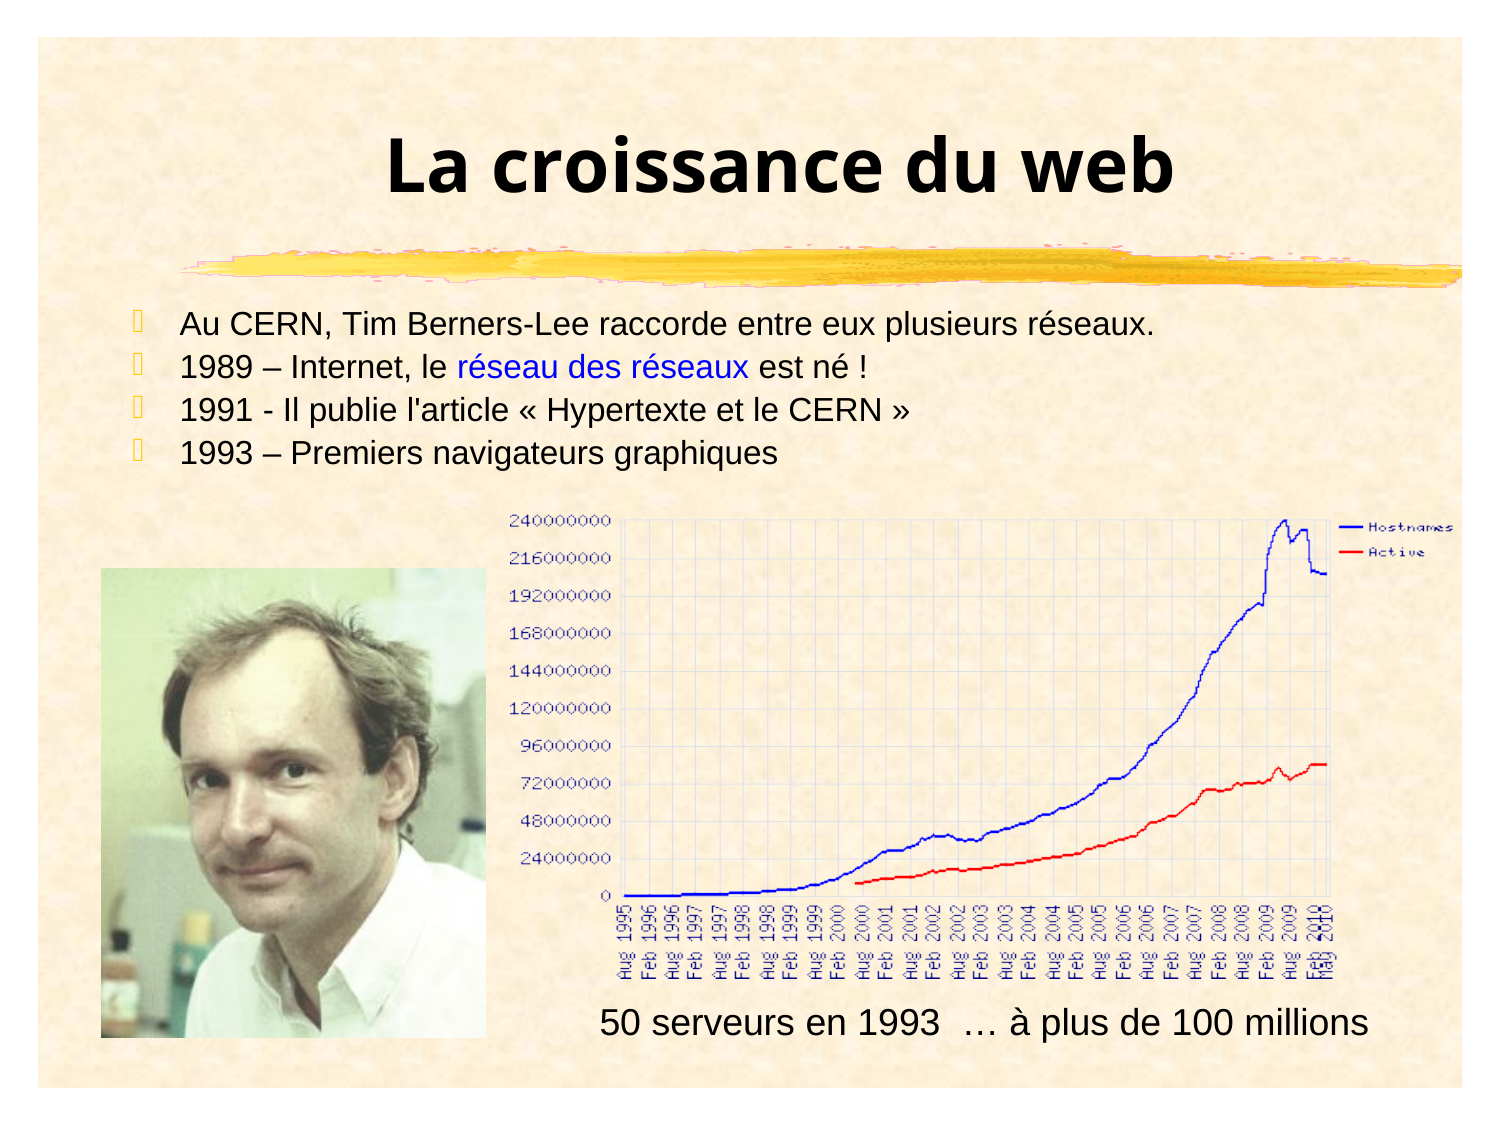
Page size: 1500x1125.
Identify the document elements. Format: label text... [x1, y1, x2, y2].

picture [37, 37, 1463, 1088]
text_box Au CERN, Tim Berners-Lee raccorde entre eux plusieurs réseaux. 1989 – Internet, le réseau des réseaux est né ! 1991 - Il publie l'article « Hypertexte et le CERN » 1993 – Premiers navigateurs graphiques [37, 305, 1402, 511]
text_box 50 serveurs en 1993 … à plus de 100 millions [572, 994, 1456, 1055]
title La croissance du web [163, 76, 1398, 252]
